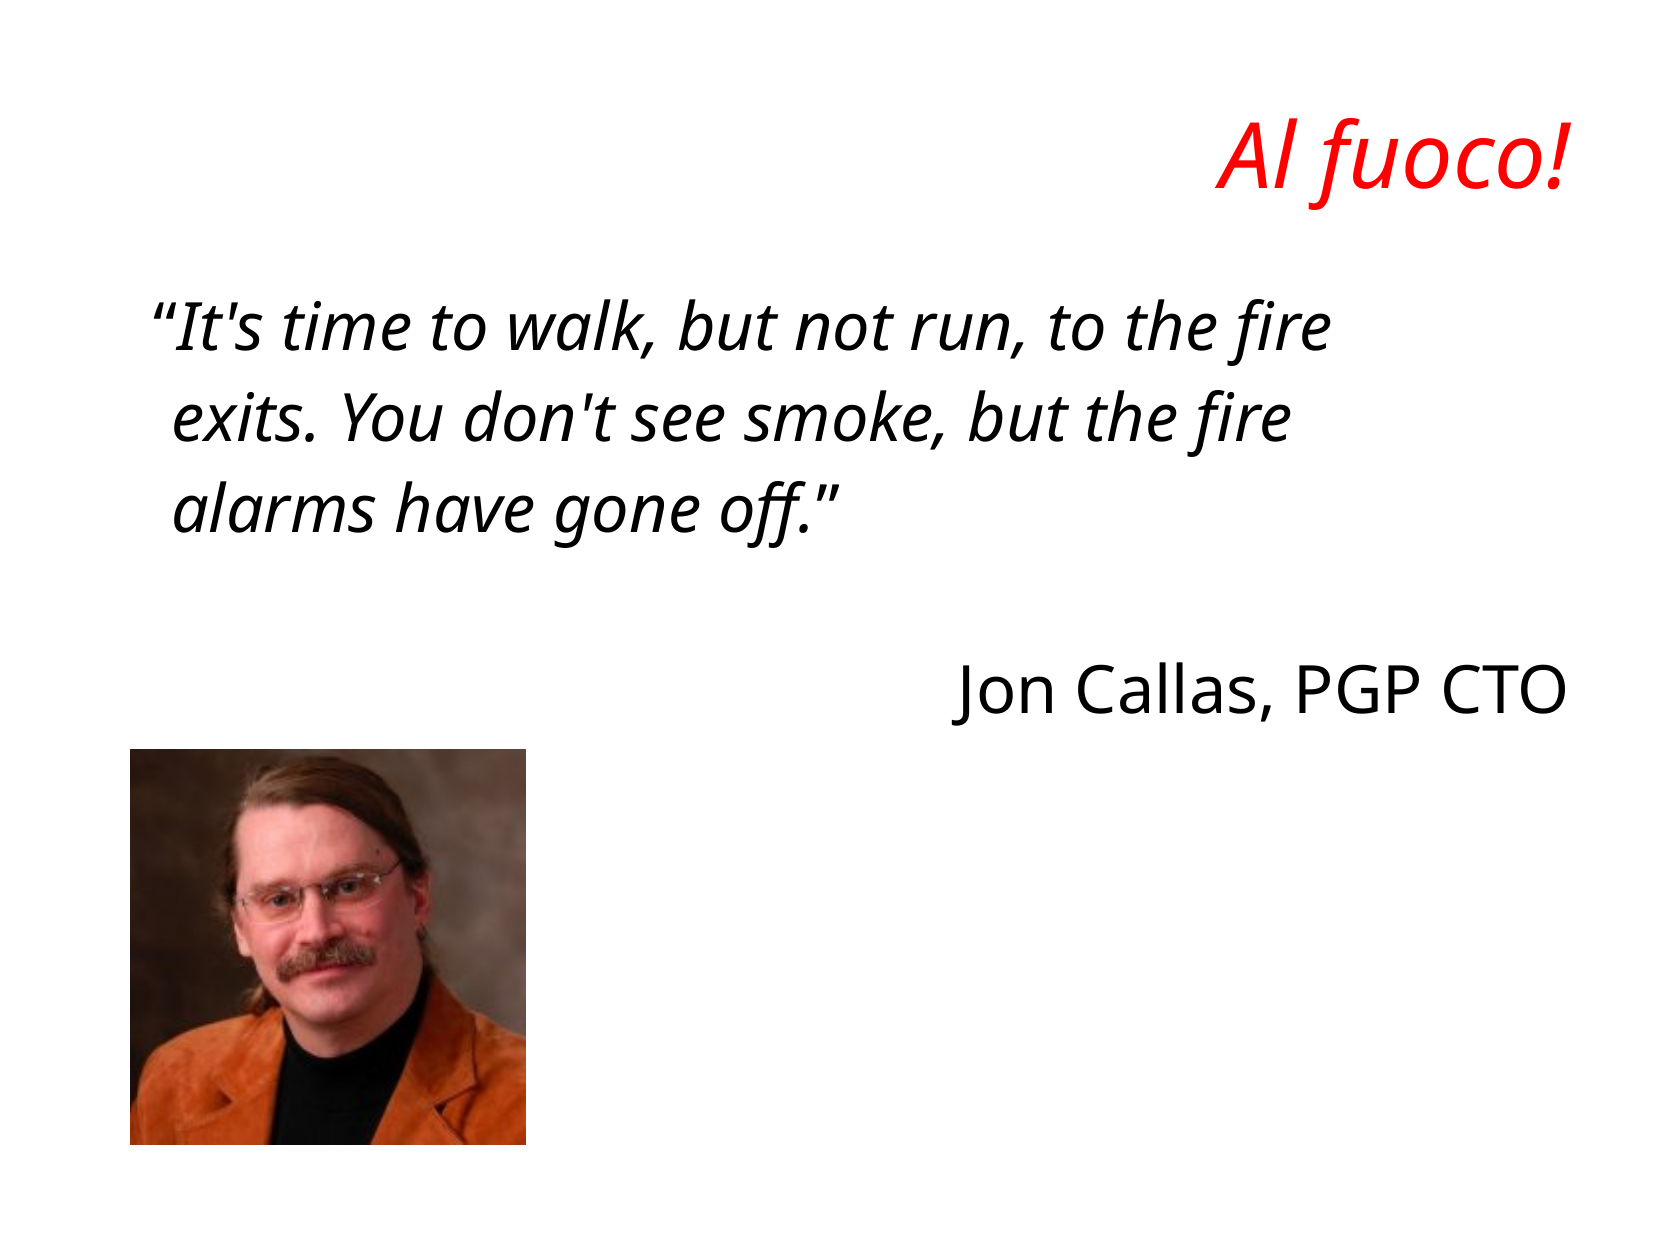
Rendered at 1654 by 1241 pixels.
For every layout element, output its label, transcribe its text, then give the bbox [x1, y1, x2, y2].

text_box “It's time to walk, but not run, to the fire exits. You don't see smoke, but the fire alarms have gone off.” Jon Callas, PGP CTO [82, 262, 1572, 751]
picture [130, 749, 526, 1145]
title Al fuoco! [82, 49, 1572, 257]
